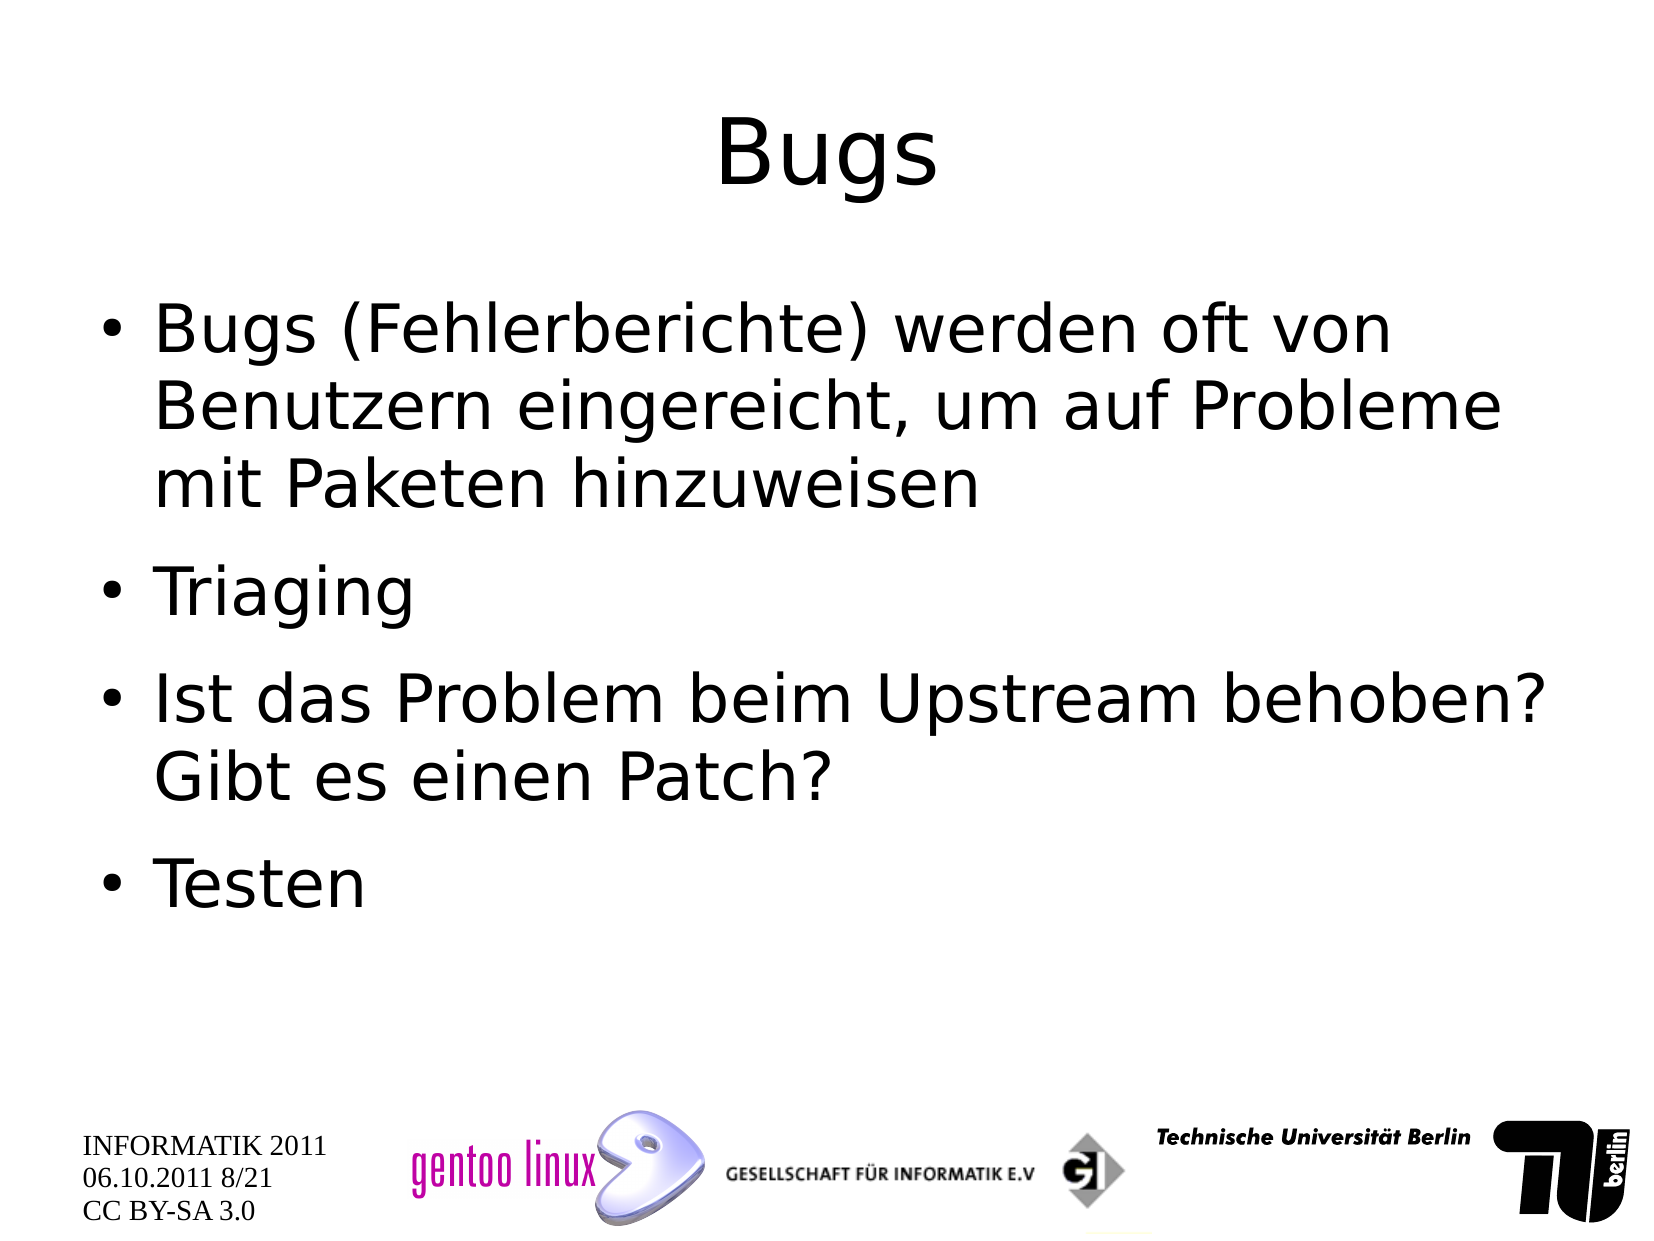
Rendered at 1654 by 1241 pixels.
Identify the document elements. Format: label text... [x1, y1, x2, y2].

title Bugs [82, 49, 1571, 257]
picture [407, 1109, 708, 1230]
list Bugs (Fehlerberichte) werden oft von Benutzern eingereicht, um auf Probleme mit Paketen hinzuweisen Triaging Ist das Problem beim Upstream behoben? Gibt es einen Patch? Testen [82, 290, 1571, 1109]
picture [726, 1109, 1152, 1234]
